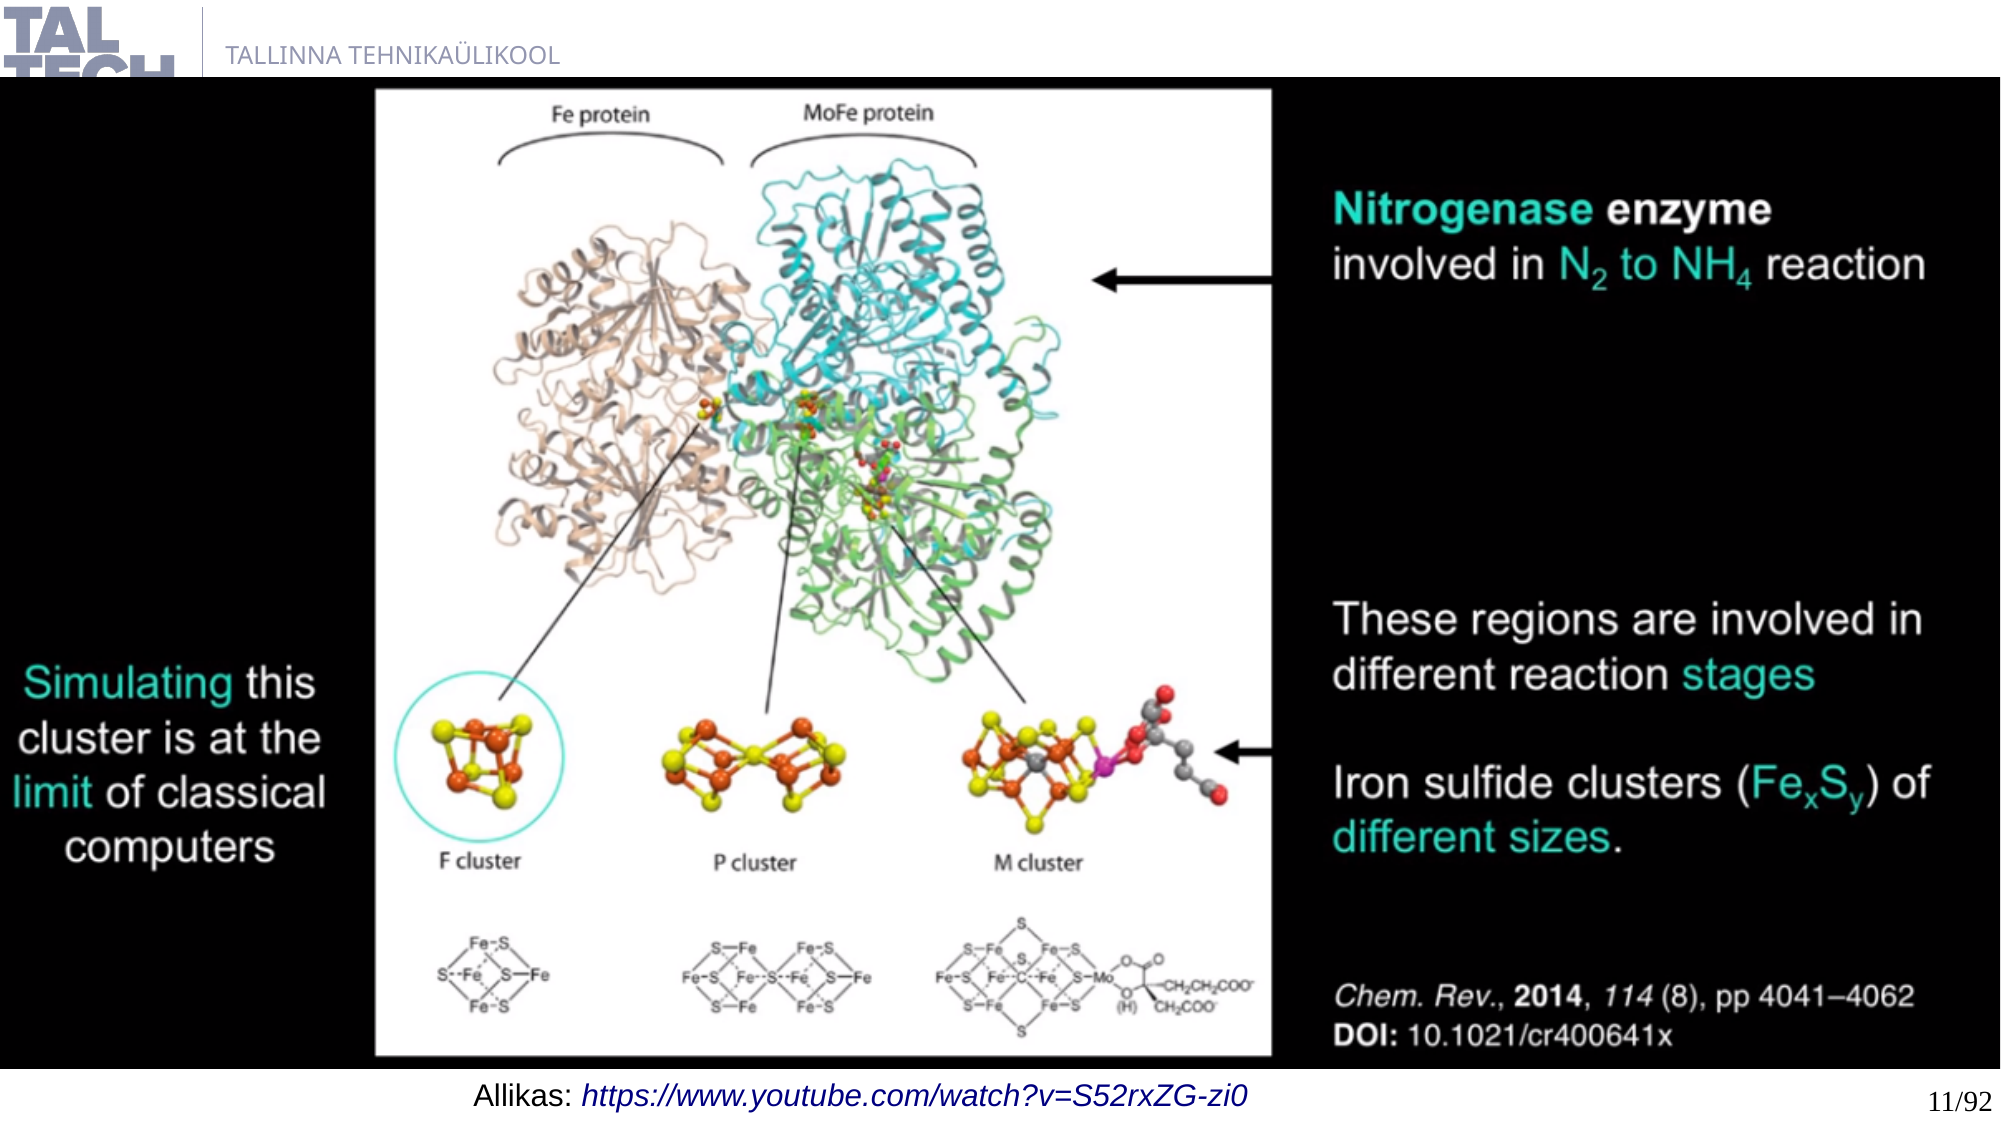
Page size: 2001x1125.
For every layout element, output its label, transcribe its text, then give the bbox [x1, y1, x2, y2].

text_box Allikas: https://www.youtube.com/watch?v=S52rxZG-zi0 [458, 1070, 1264, 1121]
picture [0, 0, 2001, 1069]
